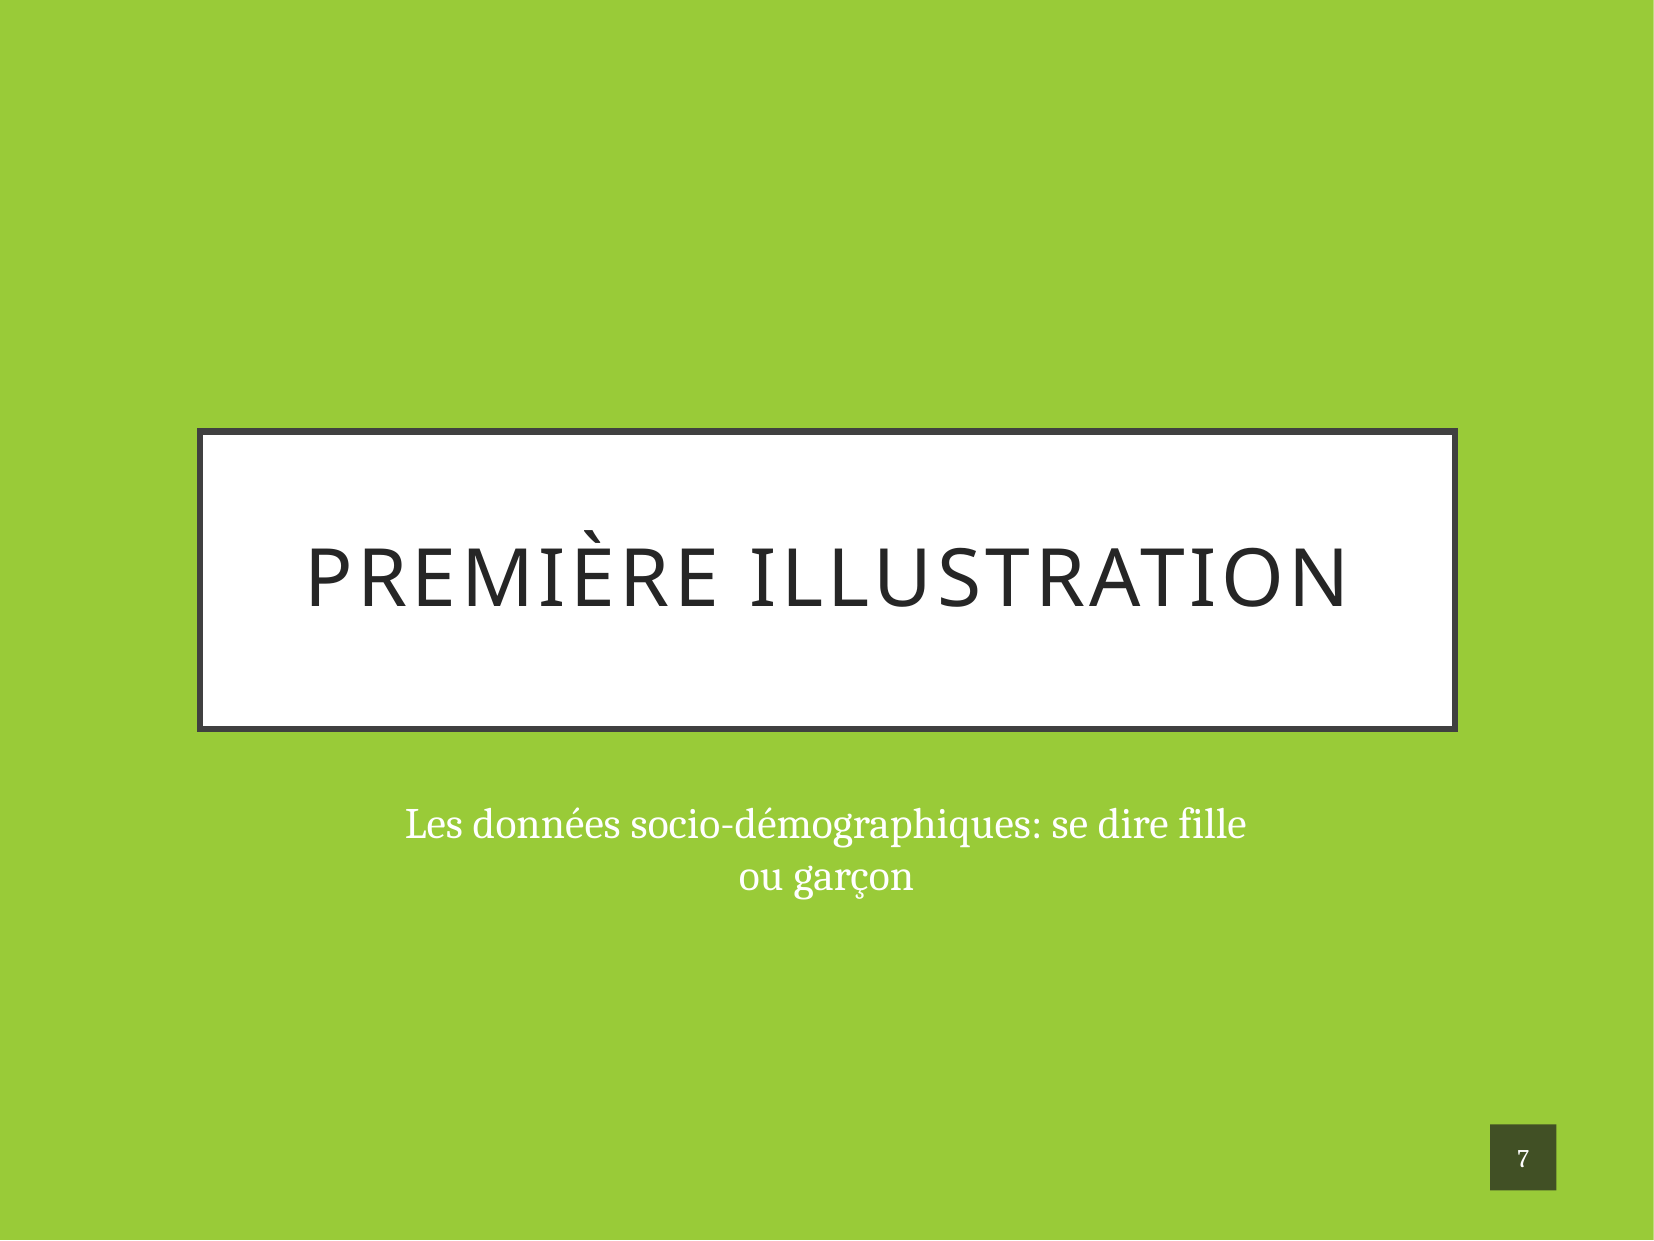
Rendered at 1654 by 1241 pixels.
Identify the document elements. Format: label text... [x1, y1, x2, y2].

title Première illustration [200, 431, 1456, 730]
list Les données socio-démographiques: se dire fille ou garçon [365, 787, 1289, 1016]
text_box [1490, 1124, 1557, 1191]
